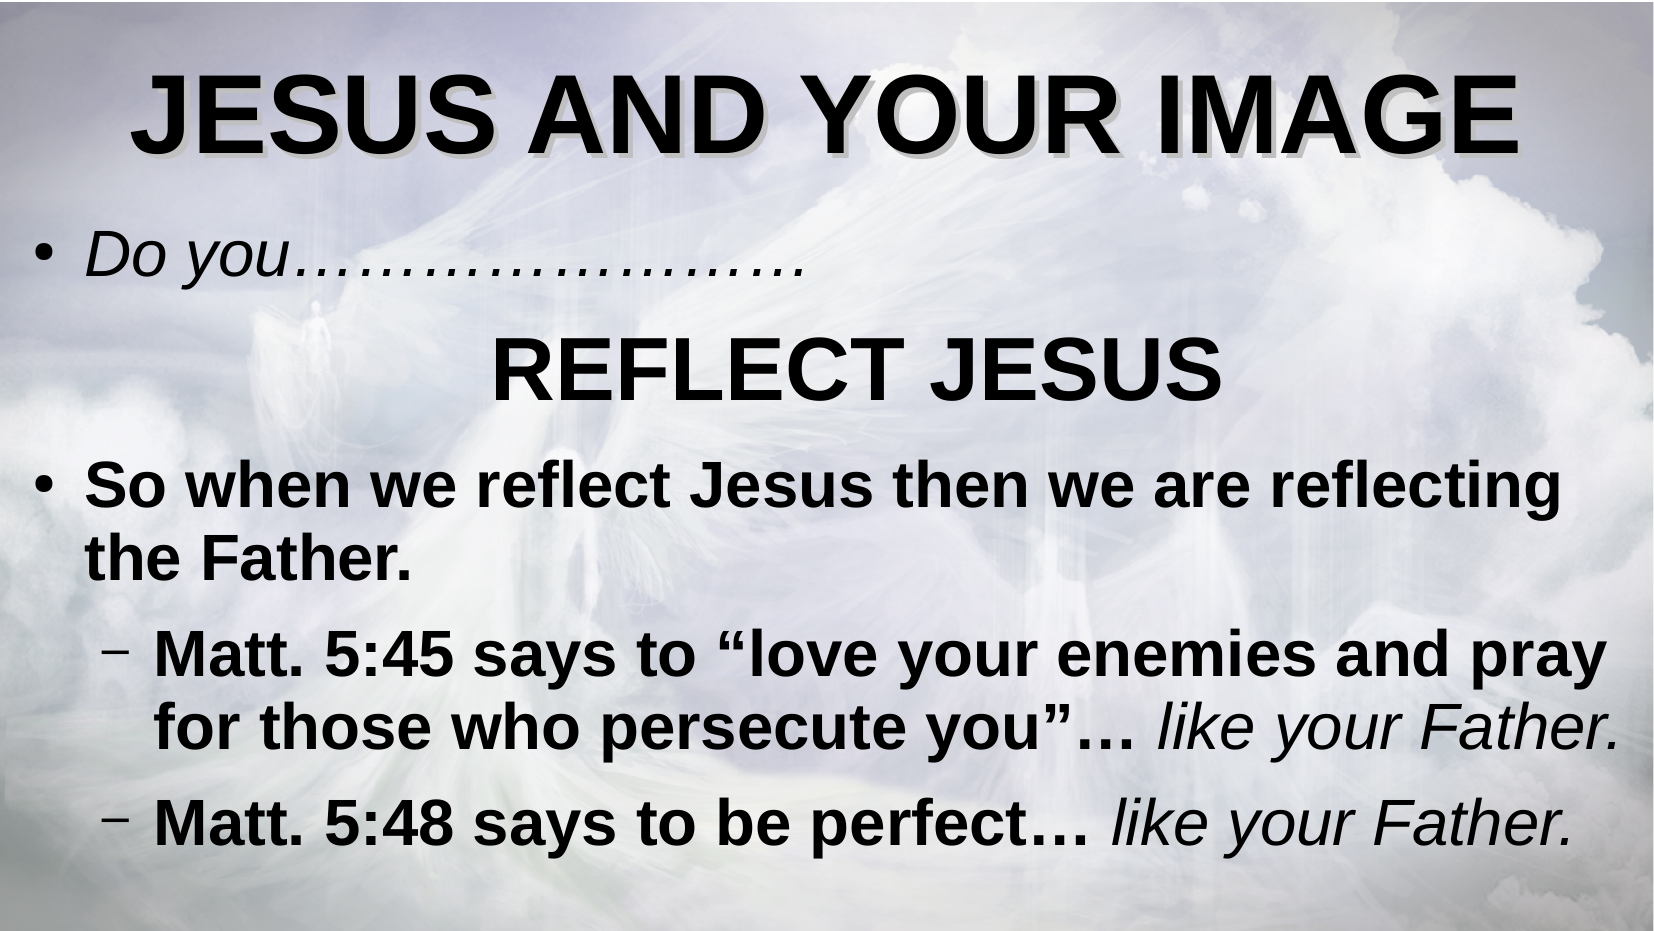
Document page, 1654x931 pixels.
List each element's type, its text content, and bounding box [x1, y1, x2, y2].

list Do you…………………… REFLECT JESUS So when we reflect Jesus then we are reflecting the Father. Matt. 5:45 says to “love your enemies and pray for those who persecute you”… like your Father. Matt. 5:48 says to be perfect… like your Father. [15, 217, 1651, 931]
title JESUS AND YOUR IMAGE [82, 37, 1571, 193]
picture [0, 2, 1654, 931]
